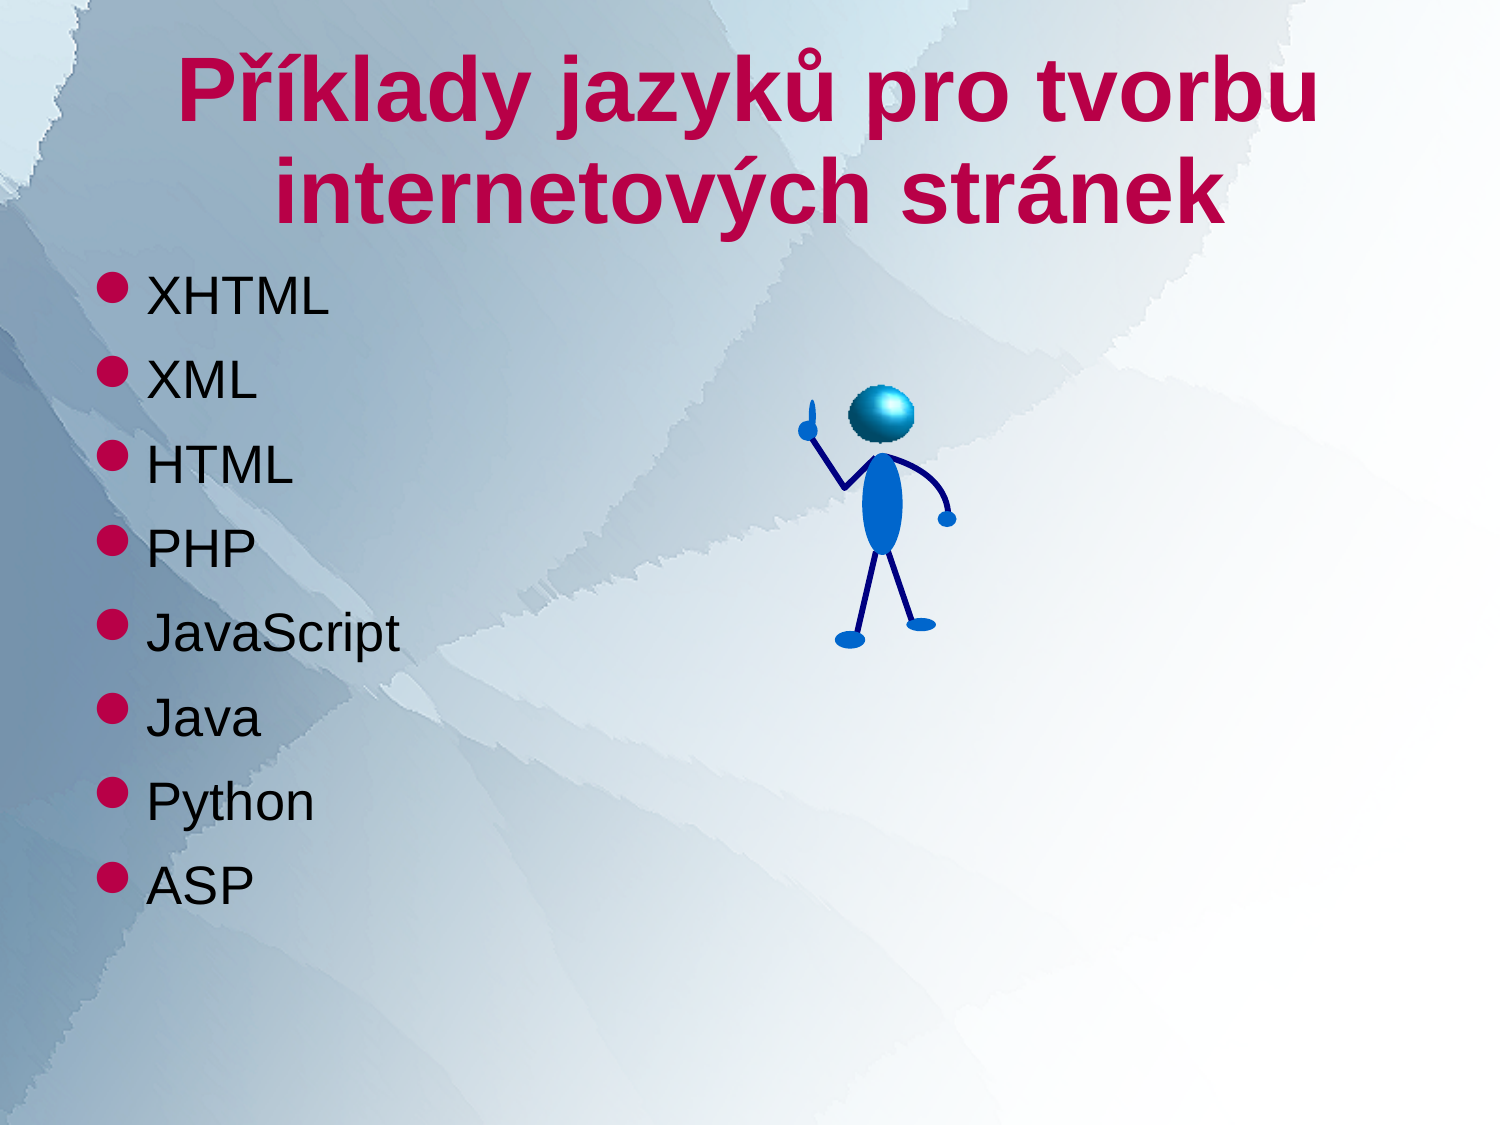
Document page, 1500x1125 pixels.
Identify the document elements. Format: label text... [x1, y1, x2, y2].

text_box [834, 630, 866, 649]
text_box [862, 452, 903, 555]
text_box XHTML XML HTML PHP JavaScript Java Python ASP [75, 262, 1426, 991]
picture [0, 0, 1500, 1125]
text_box [906, 617, 936, 632]
text_box [798, 399, 818, 441]
text_box Příklady jazyků pro tvorbu internetových stránek [75, 33, 1426, 245]
text_box [937, 510, 957, 528]
